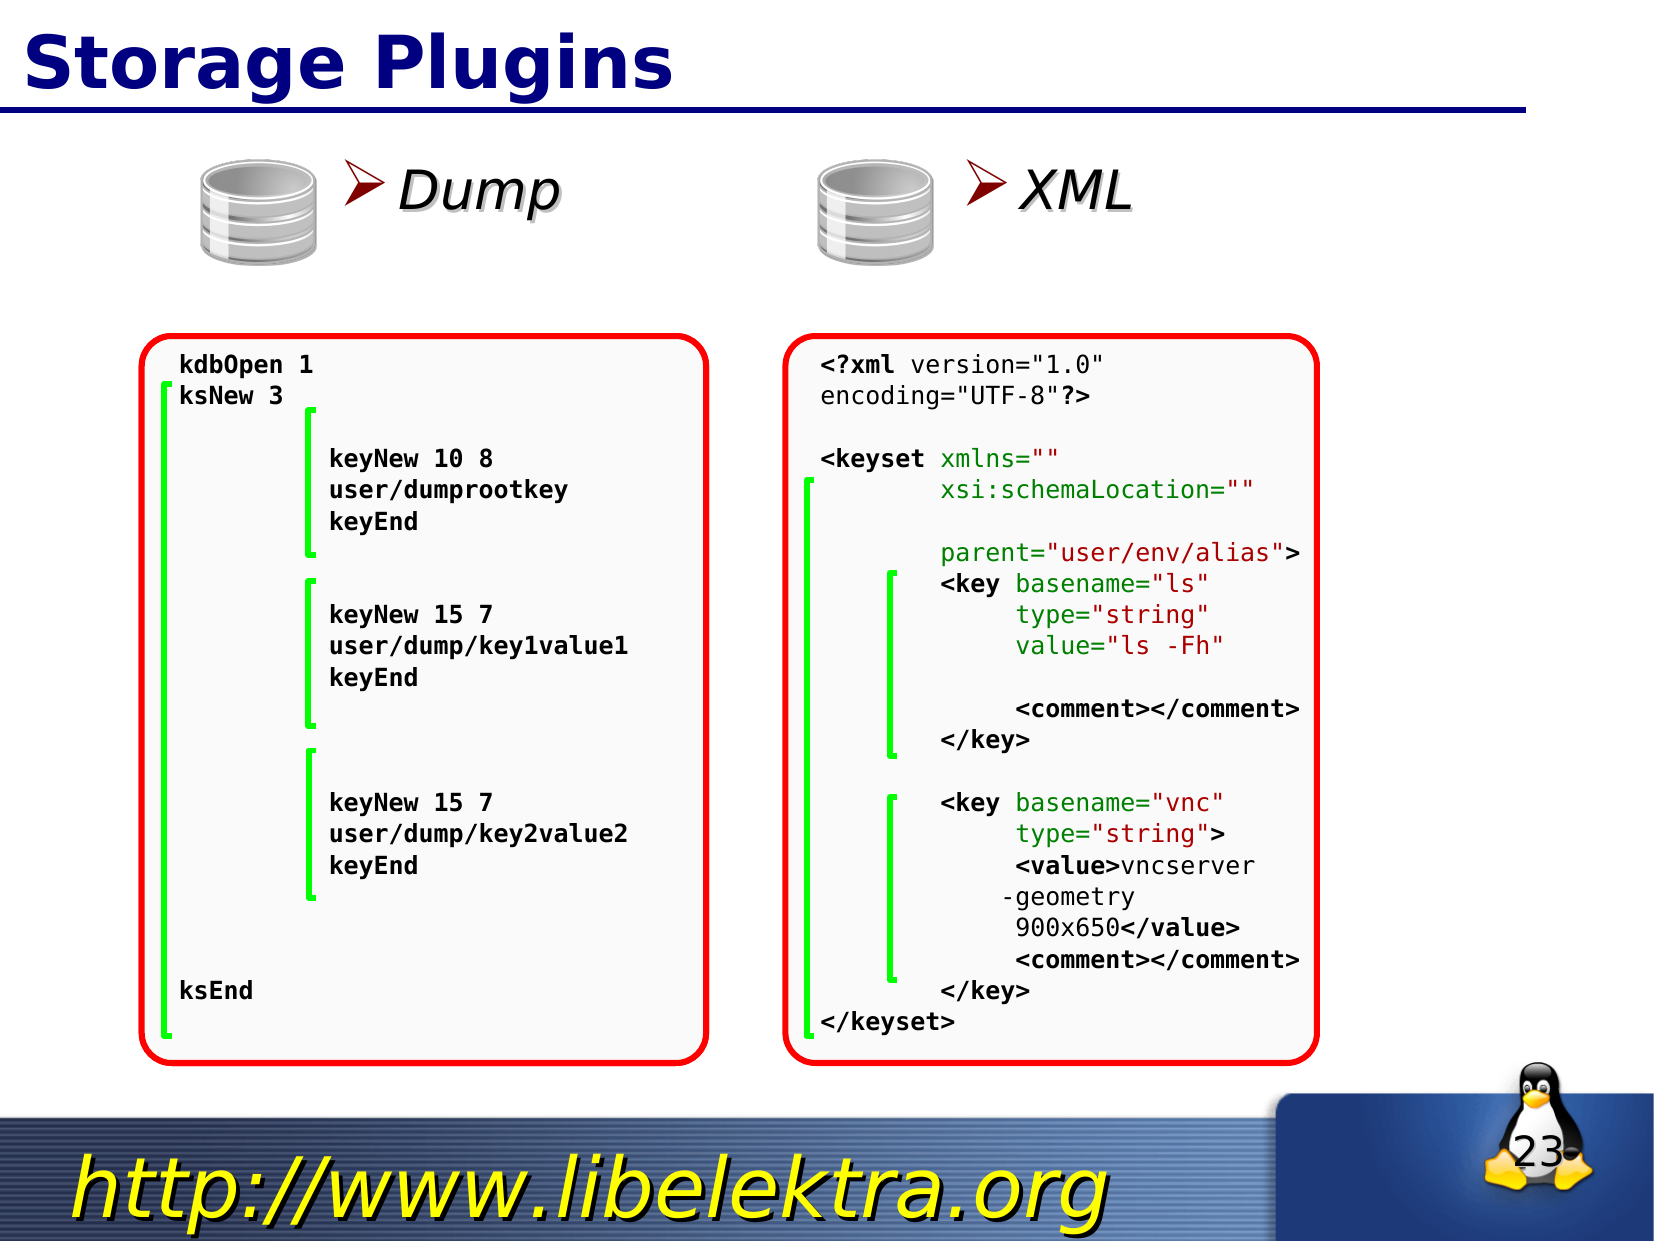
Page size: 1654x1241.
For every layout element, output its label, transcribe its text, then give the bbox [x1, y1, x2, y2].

list Dump [324, 147, 755, 319]
picture [200, 159, 317, 266]
text_box [785, 336, 1317, 1063]
picture [0, 1061, 1654, 1241]
text_box kdbOpen 1 ksNew 3 keyNew 10 8 user/dumprootkey keyEnd keyNew 15 7 user/dump/key1value1 keyEnd keyNew 15 7 user/dump/key2value2 keyEnd ksEnd [178, 348, 693, 1004]
text_box Storage Plugins [22, 14, 1611, 111]
text_box <Nummer> [1312, 1122, 1566, 1178]
text_box [141, 336, 707, 1063]
list XML [946, 147, 1376, 319]
picture [817, 159, 934, 266]
text_box <?xml version="1.0" encoding="UTF-8"?> <keyset xmlns="" xsi:schemaLocation="" parent="user/env/alias"> <key basename="ls" type="string" value="ls -Fh" <comment></comment> </key> <key basename="vnc" type="string"> <value>vncserver -geometry 900x650</value> <comment></comment> </key> </keyset> [820, 348, 1305, 1035]
